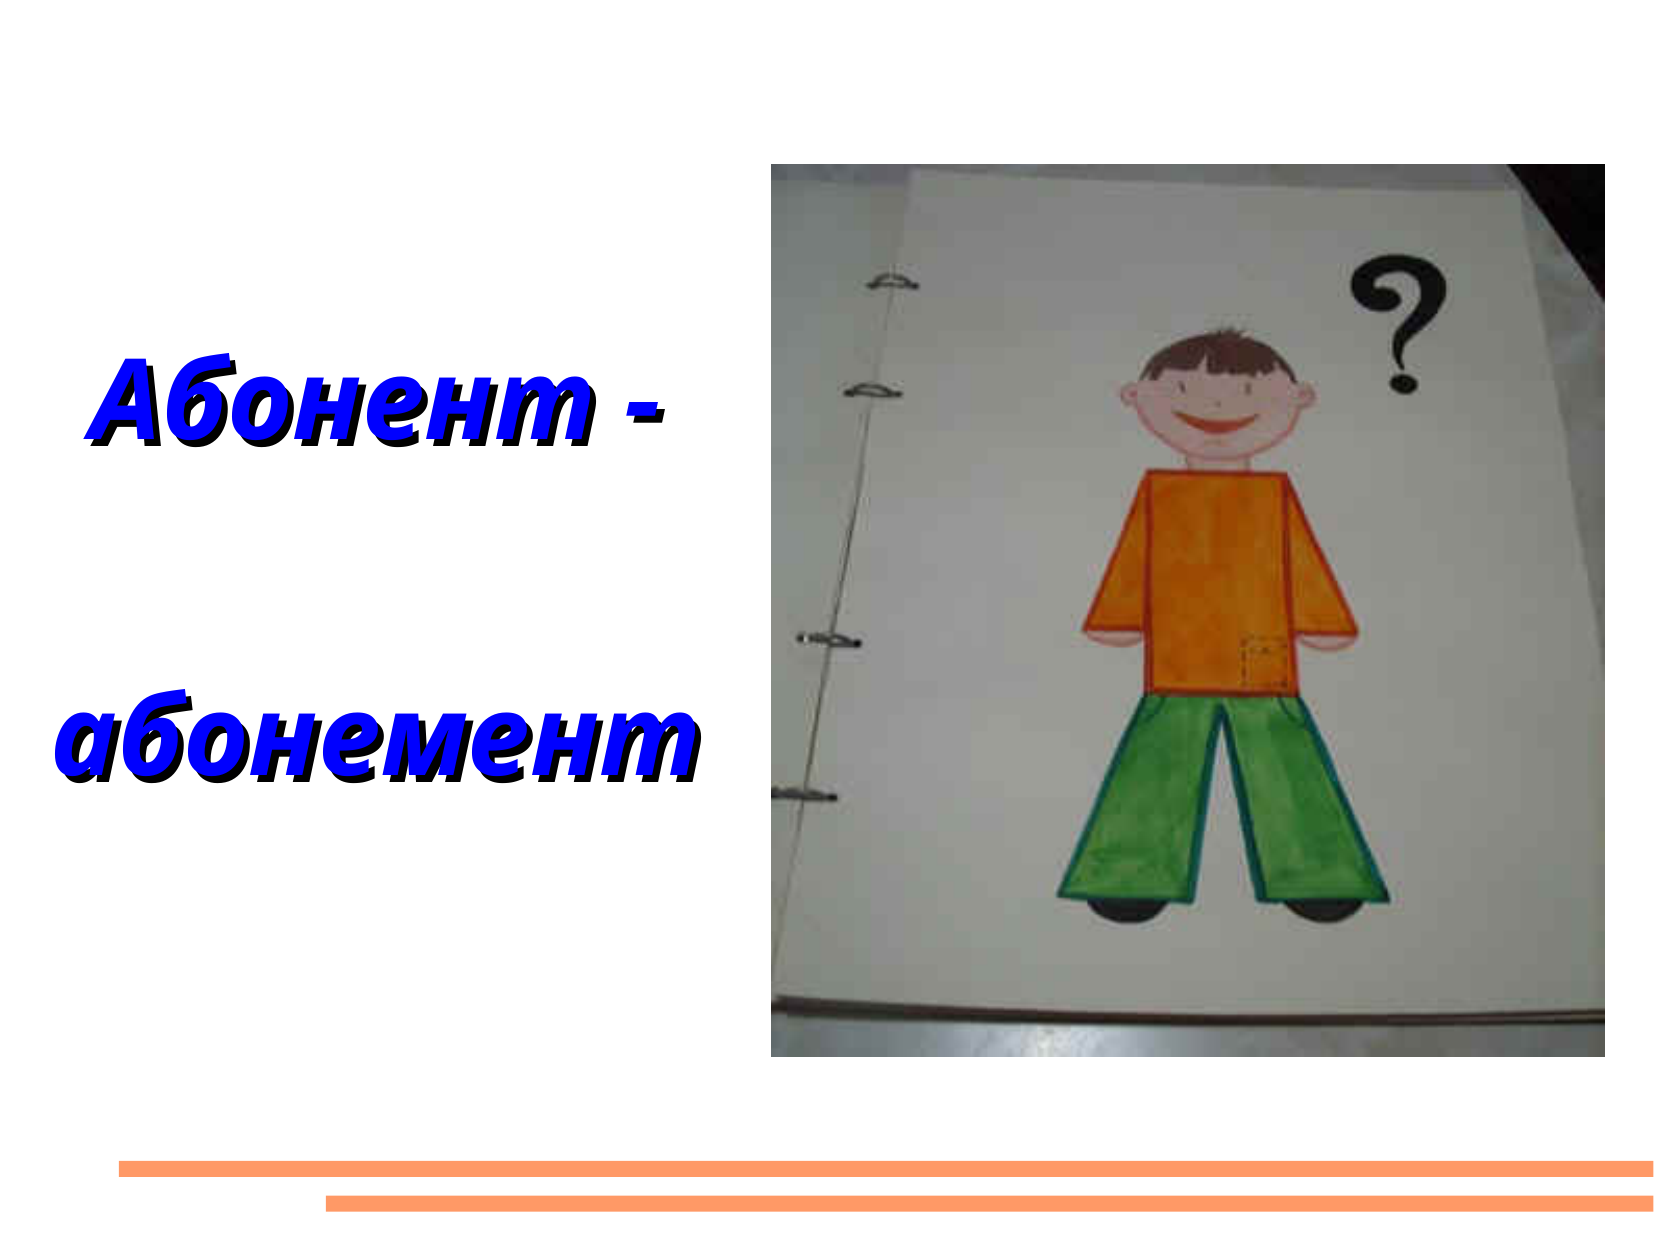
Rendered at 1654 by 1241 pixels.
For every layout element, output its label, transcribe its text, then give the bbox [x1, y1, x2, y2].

list Абонент - абонемент [0, 102, 753, 1072]
picture [771, 164, 1605, 1057]
